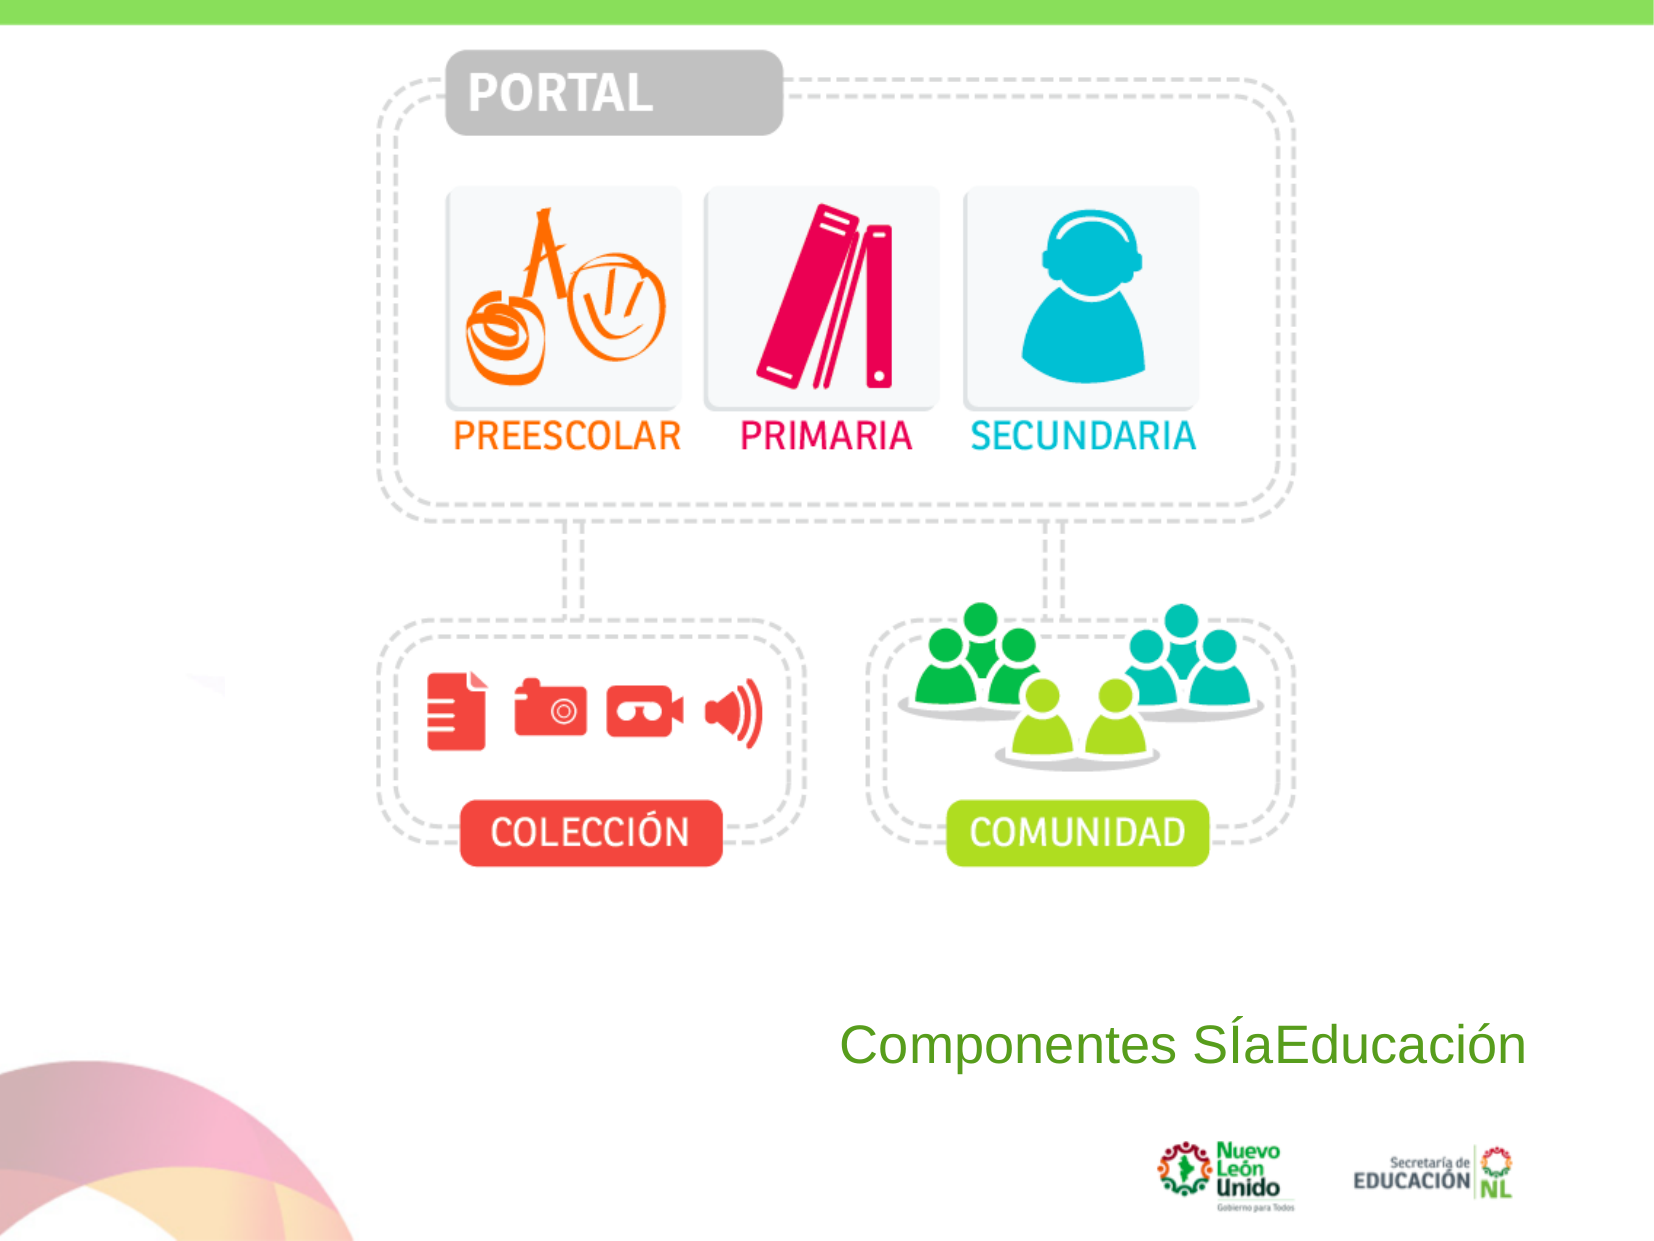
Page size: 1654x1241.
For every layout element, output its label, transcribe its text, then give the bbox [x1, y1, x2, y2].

picture [0, 0, 1654, 1241]
text_box Componentes SÍaEducación [825, 1006, 1552, 1088]
